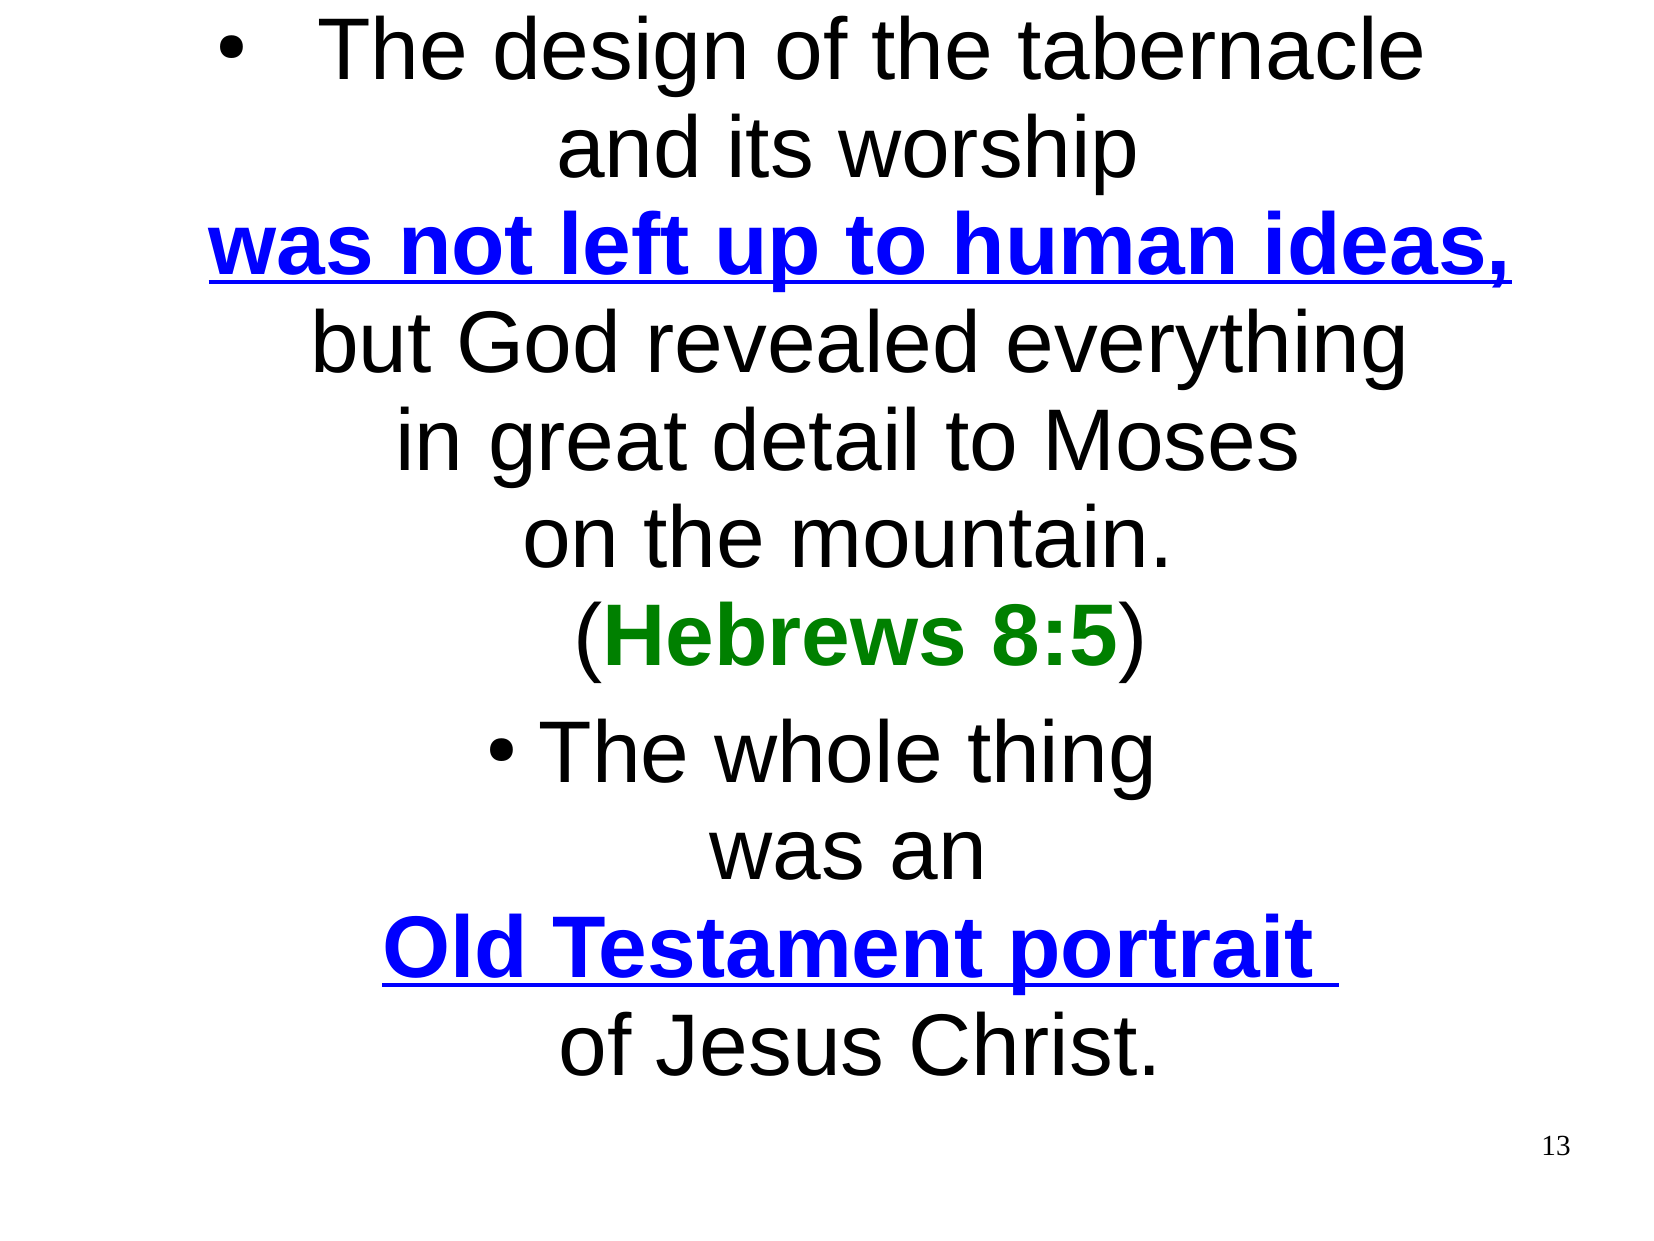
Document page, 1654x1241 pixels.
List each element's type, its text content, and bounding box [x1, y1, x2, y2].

list The design of the tabernacle and its worship was not left up to human ideas, but God revealed everything in great detail to Moses on the mountain. (Hebrews 8:5) The whole thing was an Old Testament portrait of Jesus Christ. [0, 0, 1651, 1238]
